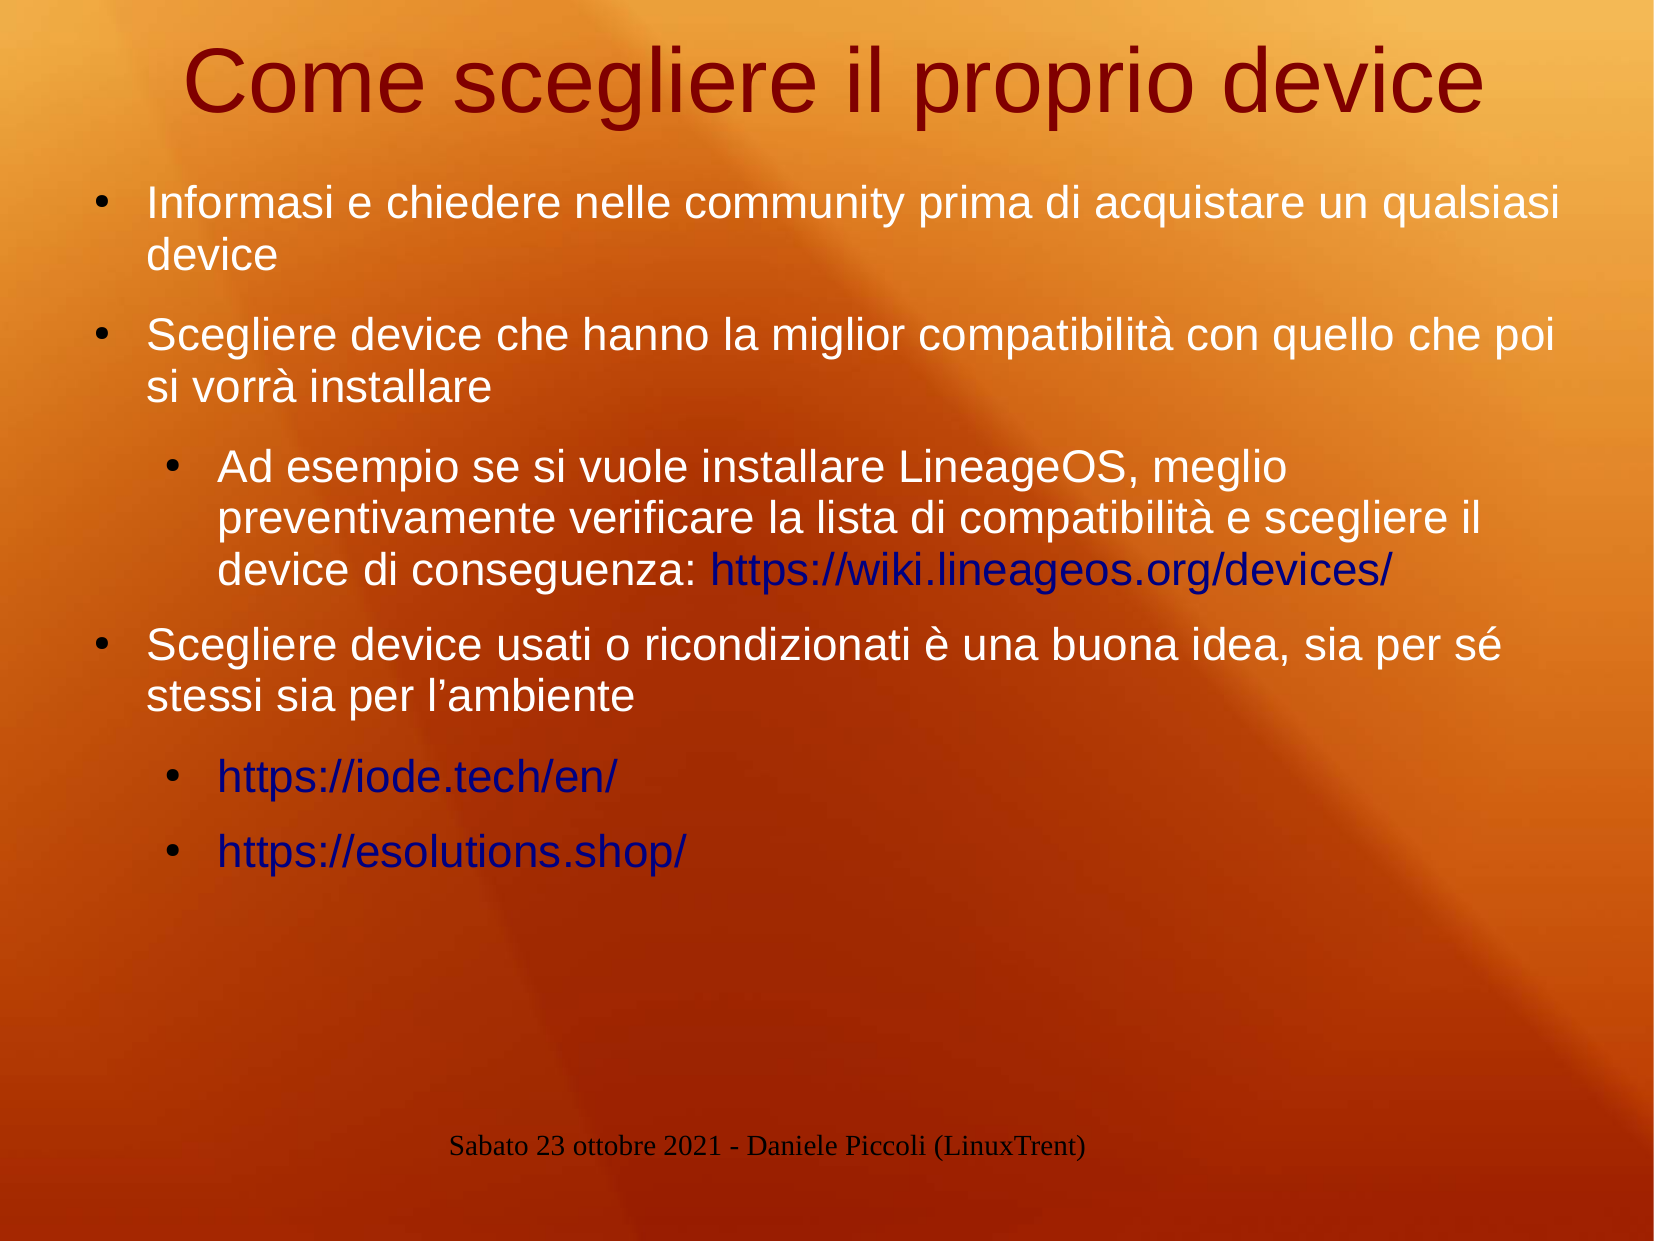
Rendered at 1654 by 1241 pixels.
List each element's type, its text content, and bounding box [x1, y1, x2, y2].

list Informasi e chiedere nelle community prima di acquistare un qualsiasi device Scegliere device che hanno la miglior compatibilità con quello che poi si vorrà installare Ad esempio se si vuole installare LineageOS, meglio preventivamente verificare la lista di compatibilità e scegliere il device di conseguenza: https://wiki.lineageos.org/devices/ Scegliere device usati o ricondizionati è una buona idea, sia per sé stessi sia per l’ambiente https://iode.tech/en/ https://esolutions.shop/ [76, 177, 1565, 1076]
picture [0, 0, 1654, 1241]
title Come scegliere il proprio device [29, 29, 1571, 133]
